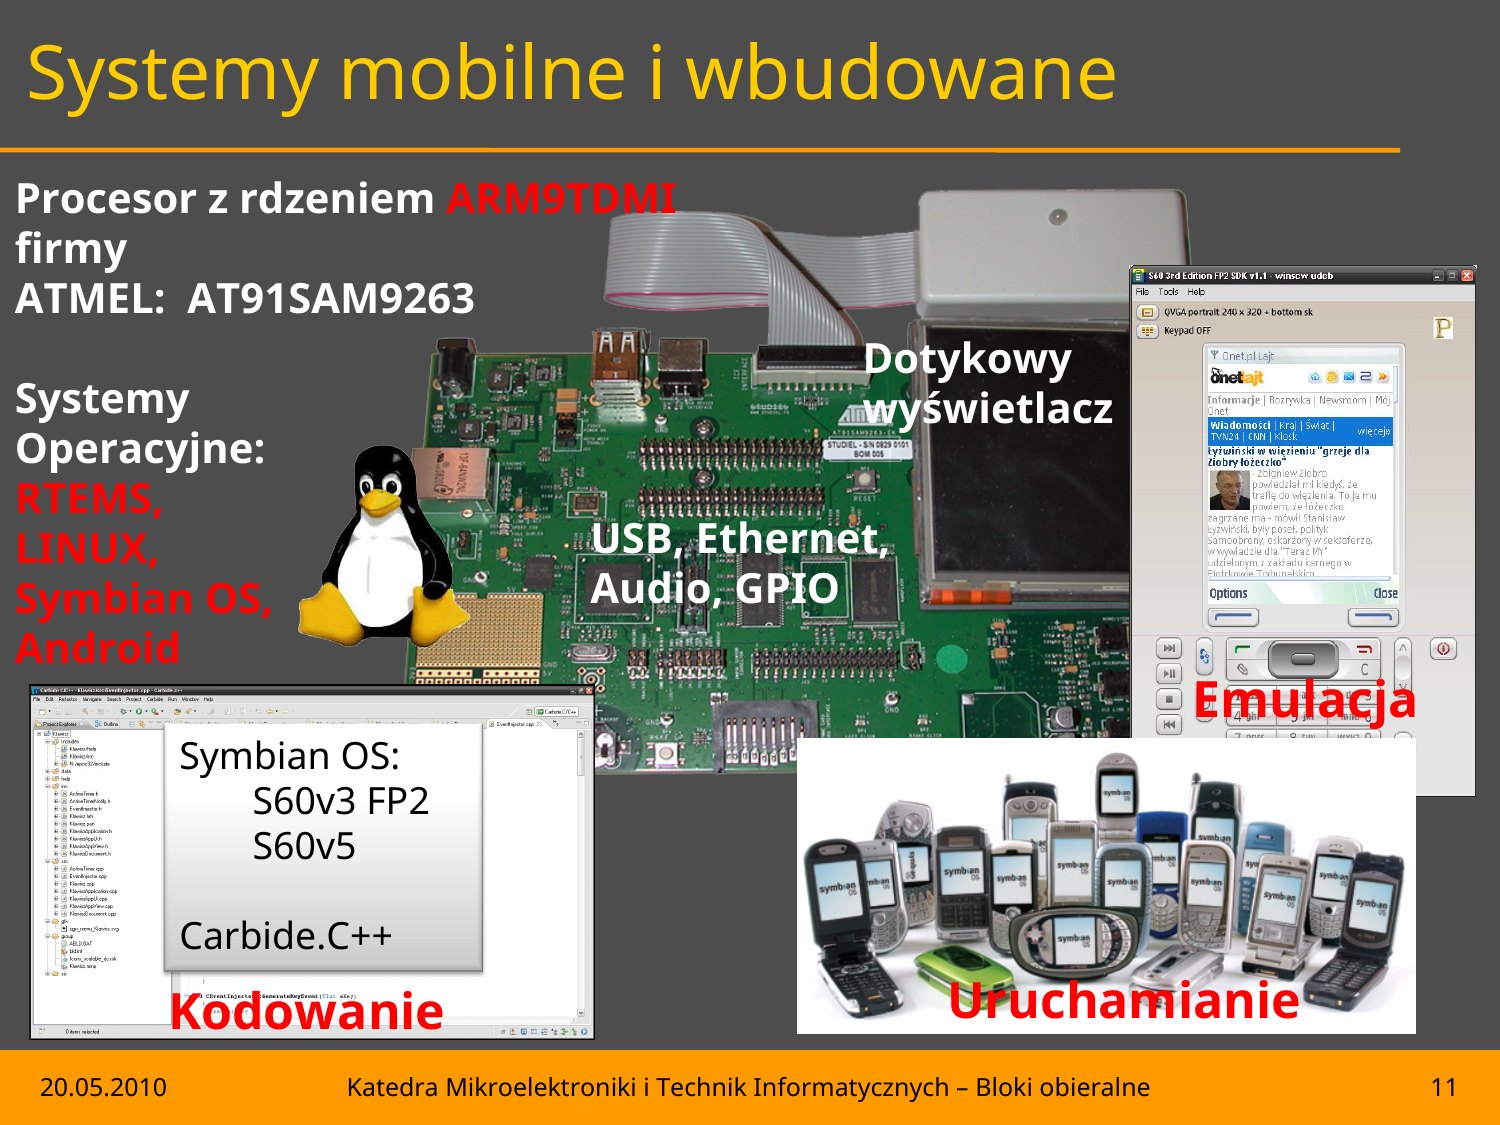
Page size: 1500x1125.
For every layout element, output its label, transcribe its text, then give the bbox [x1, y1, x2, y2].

text_box USB, Ethernet, Audio, GPIO [575, 503, 917, 620]
text_box Symbian OS: S60v3 FP2 S60v5 Carbide.C++ [164, 724, 483, 972]
picture [29, 177, 1477, 1040]
text_box Systemy mobilne i wbudowane [11, 12, 1469, 127]
text_box Dotykowy wyświetlacz [847, 324, 1129, 440]
text_box Kodowanie [153, 972, 461, 1048]
text_box Uruchamianie [932, 960, 1317, 1037]
text_box Emulacja [1177, 659, 1435, 735]
text_box Procesor z rdzeniem ARM9TDMI firmy ATMEL: AT91SAM9263 Systemy Operacyjne: RTEMS, LINUX, Symbian OS, Android [0, 163, 751, 680]
picture [297, 442, 473, 650]
